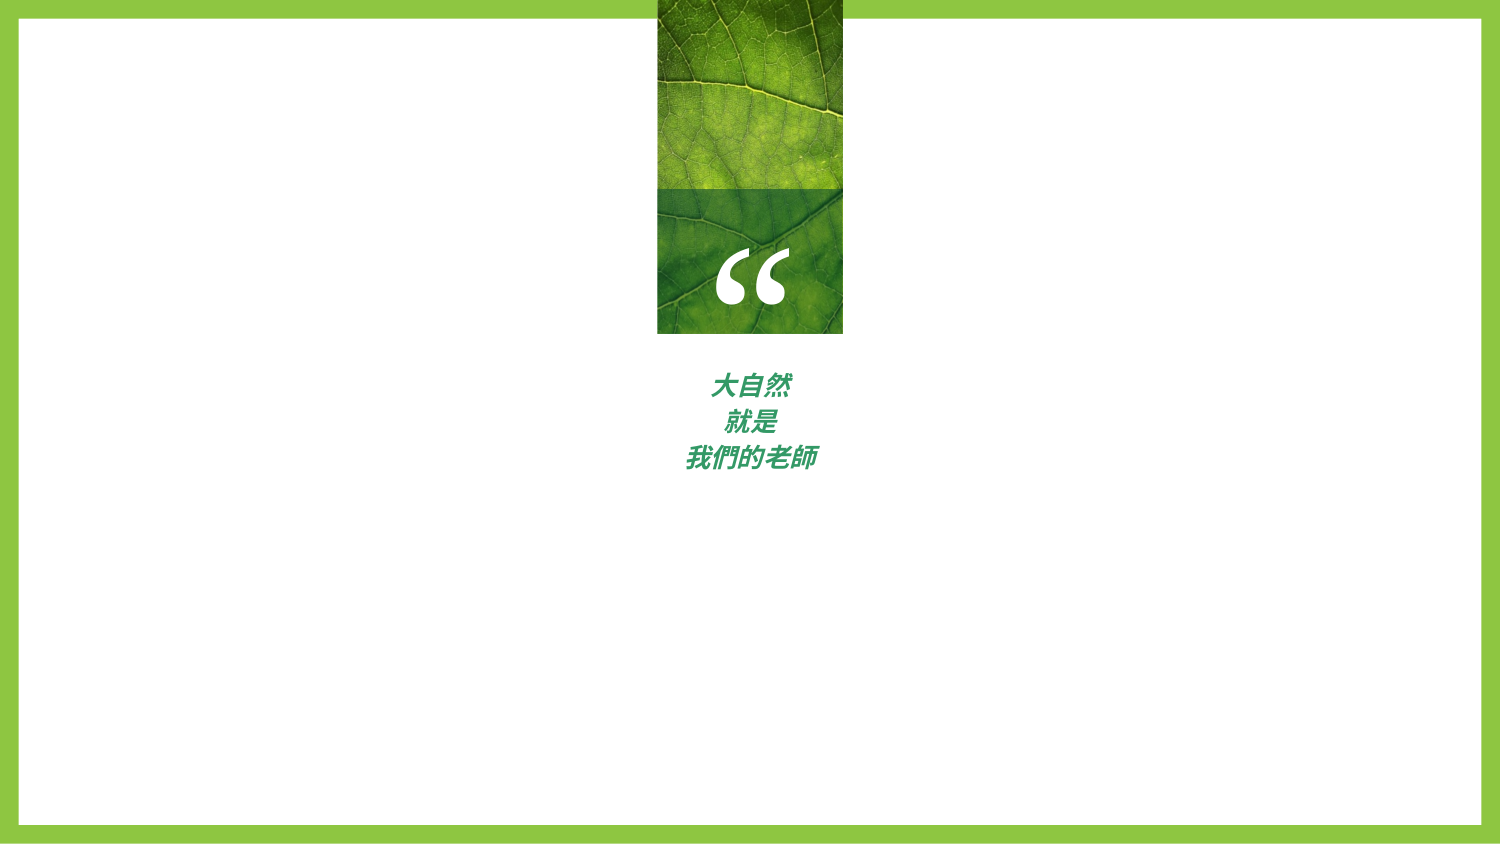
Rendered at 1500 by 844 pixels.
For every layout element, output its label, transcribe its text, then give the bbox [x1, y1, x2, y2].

list 大自然 就是 我們的老師 [266, 354, 1234, 490]
